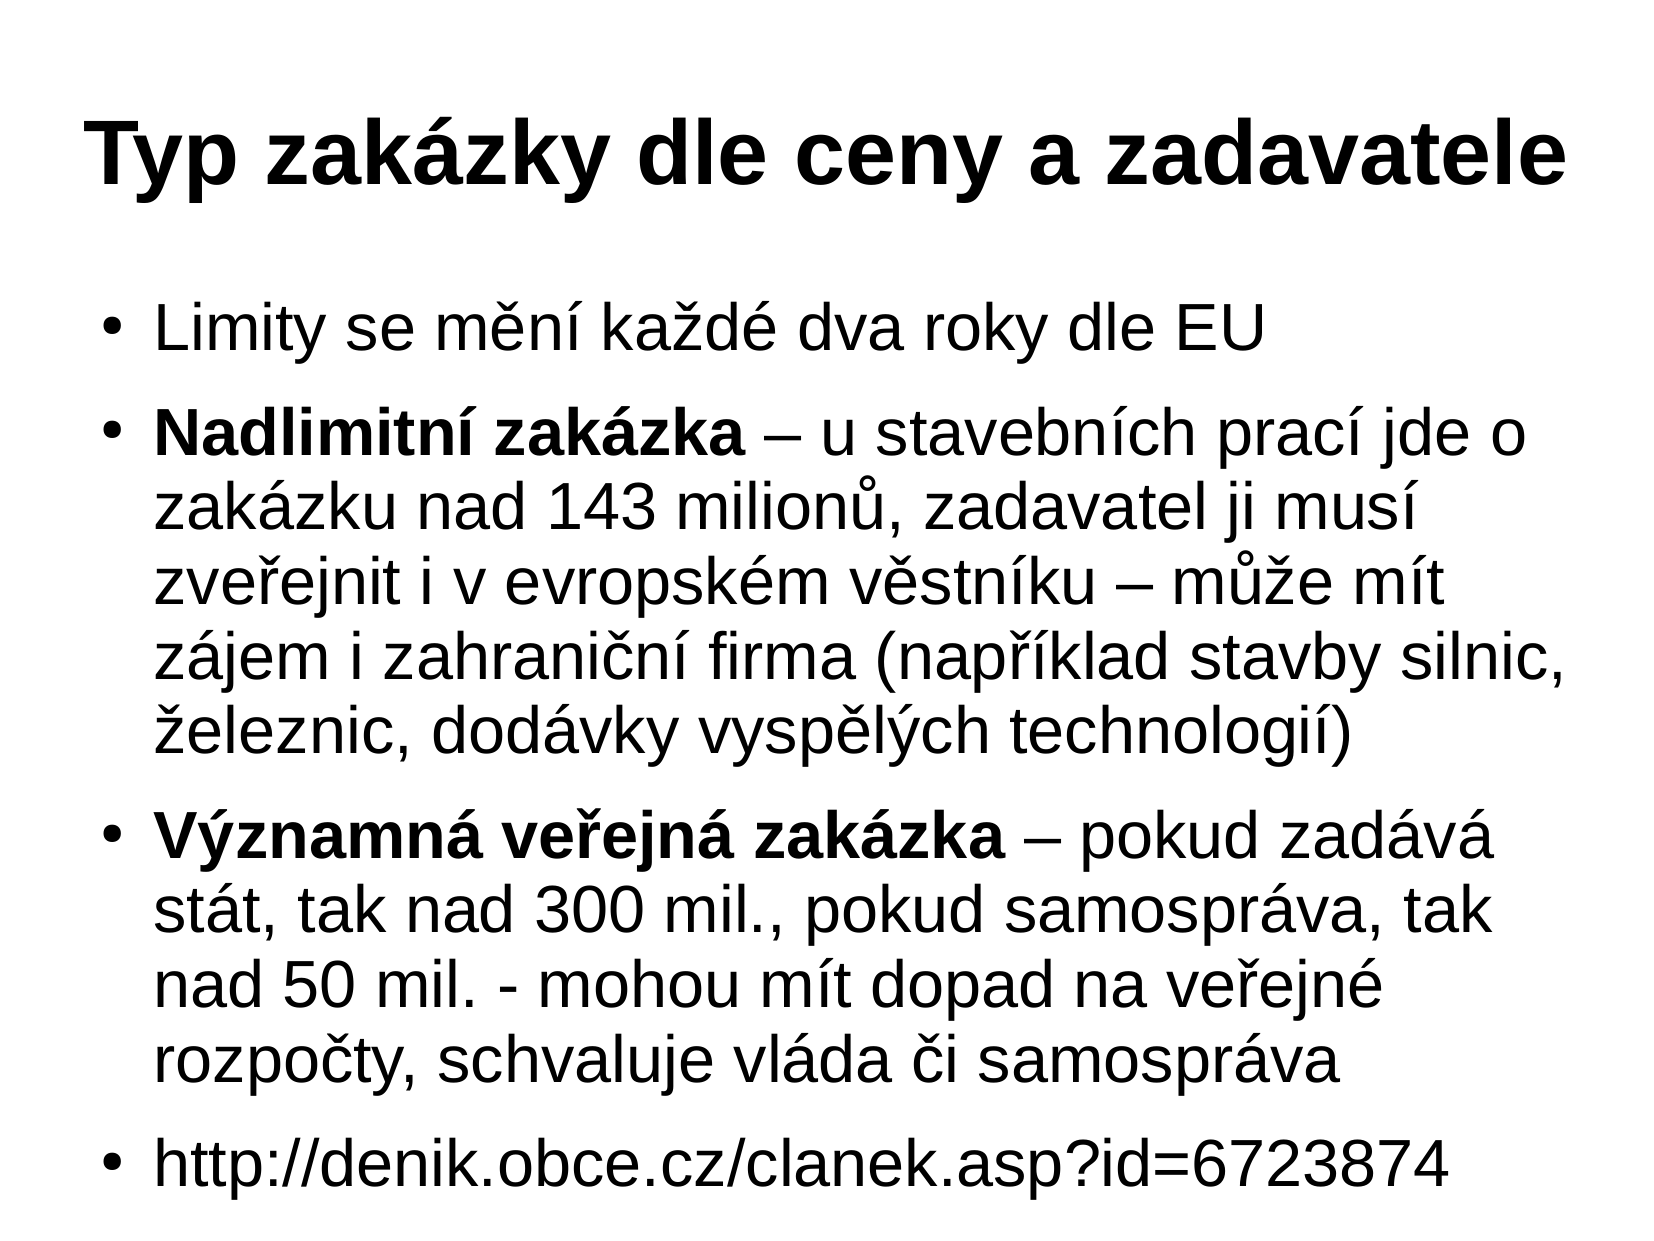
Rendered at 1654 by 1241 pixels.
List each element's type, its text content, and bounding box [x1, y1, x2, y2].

title Typ zakázky dle ceny a zadavatele [82, 49, 1571, 257]
list Limity se mění každé dva roky dle EU Nadlimitní zakázka – u stavebních prací jde o zakázku nad 143 milionů, zadavatel ji musí zveřejnit i v evropském věstníku – může mít zájem i zahraniční firma (například stavby silnic, železnic, dodávky vyspělých technologií) Významná veřejná zakázka – pokud zadává stát, tak nad 300 mil., pokud samospráva, tak nad 50 mil. - mohou mít dopad na veřejné rozpočty, schvaluje vláda či samospráva http://denik.obce.cz/clanek.asp?id=6723874 [82, 290, 1571, 1202]
